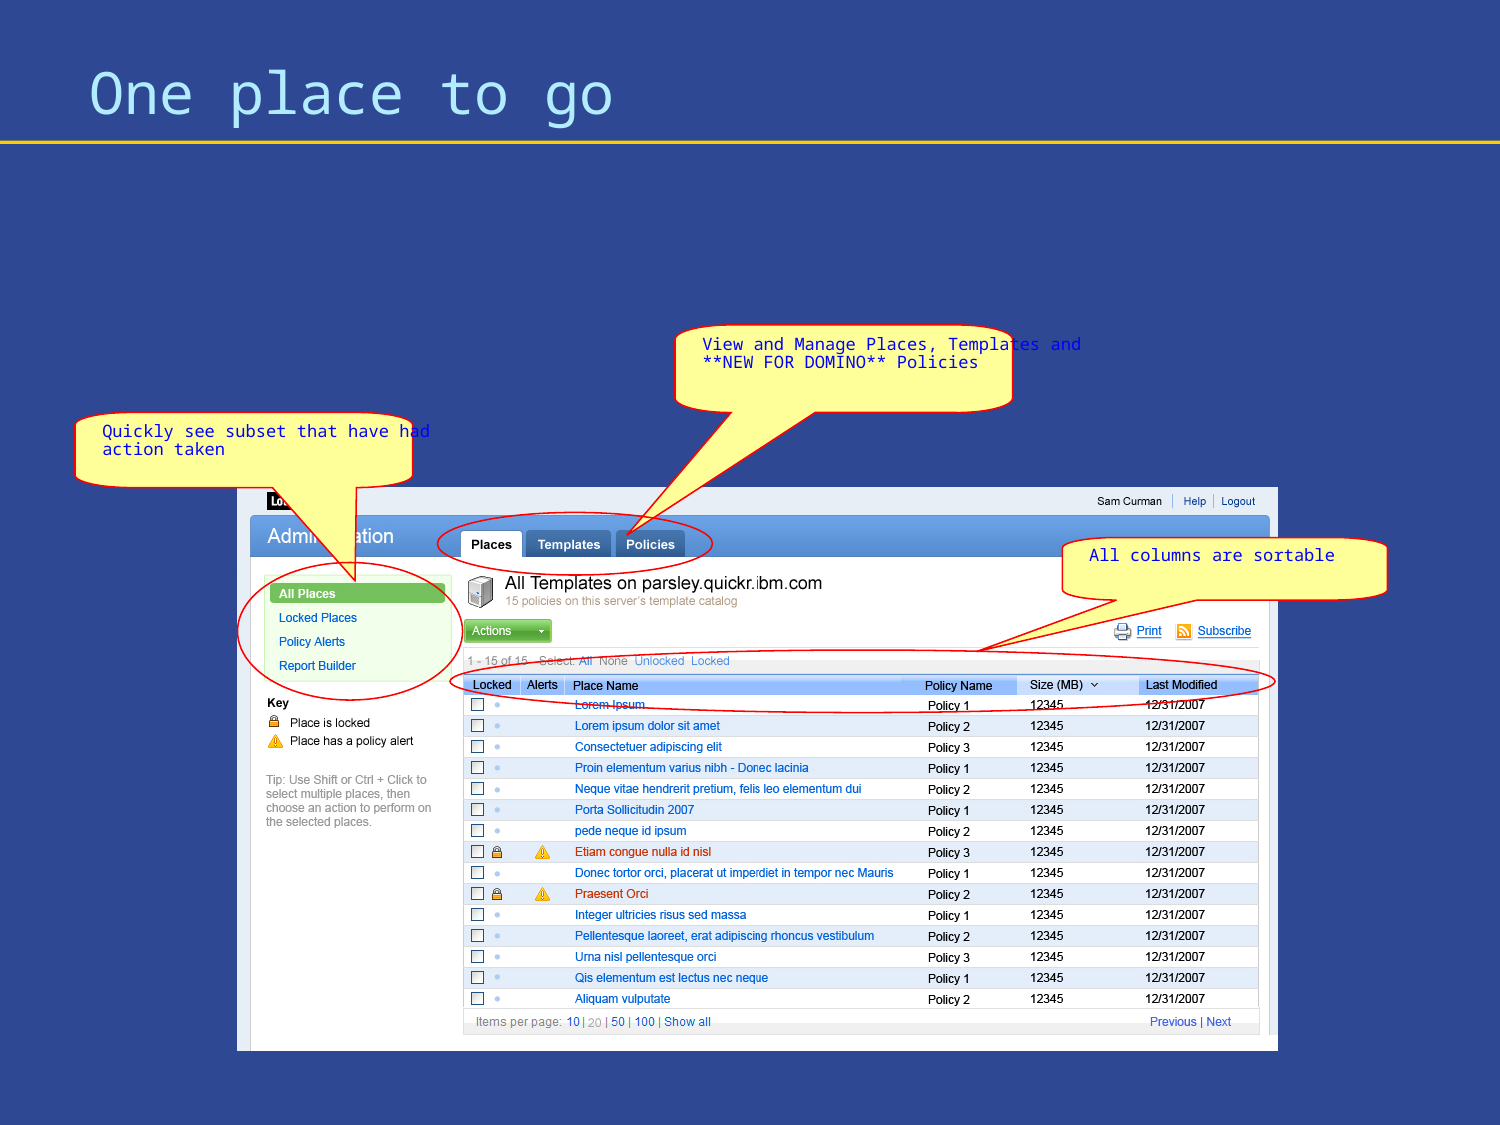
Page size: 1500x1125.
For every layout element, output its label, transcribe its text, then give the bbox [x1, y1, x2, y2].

text_box View and Manage Places, Templates and **NEW FOR DOMINO** Policies [643, 324, 1013, 517]
title One place to go [75, 0, 1426, 188]
text_box All columns are sortable [980, 537, 1388, 650]
picture [452, 651, 1273, 711]
picture [439, 514, 711, 574]
picture [237, 487, 1278, 1051]
text_box Quickly see subset that have had action taken [75, 412, 413, 562]
picture [239, 564, 461, 699]
picture [237, 488, 337, 621]
